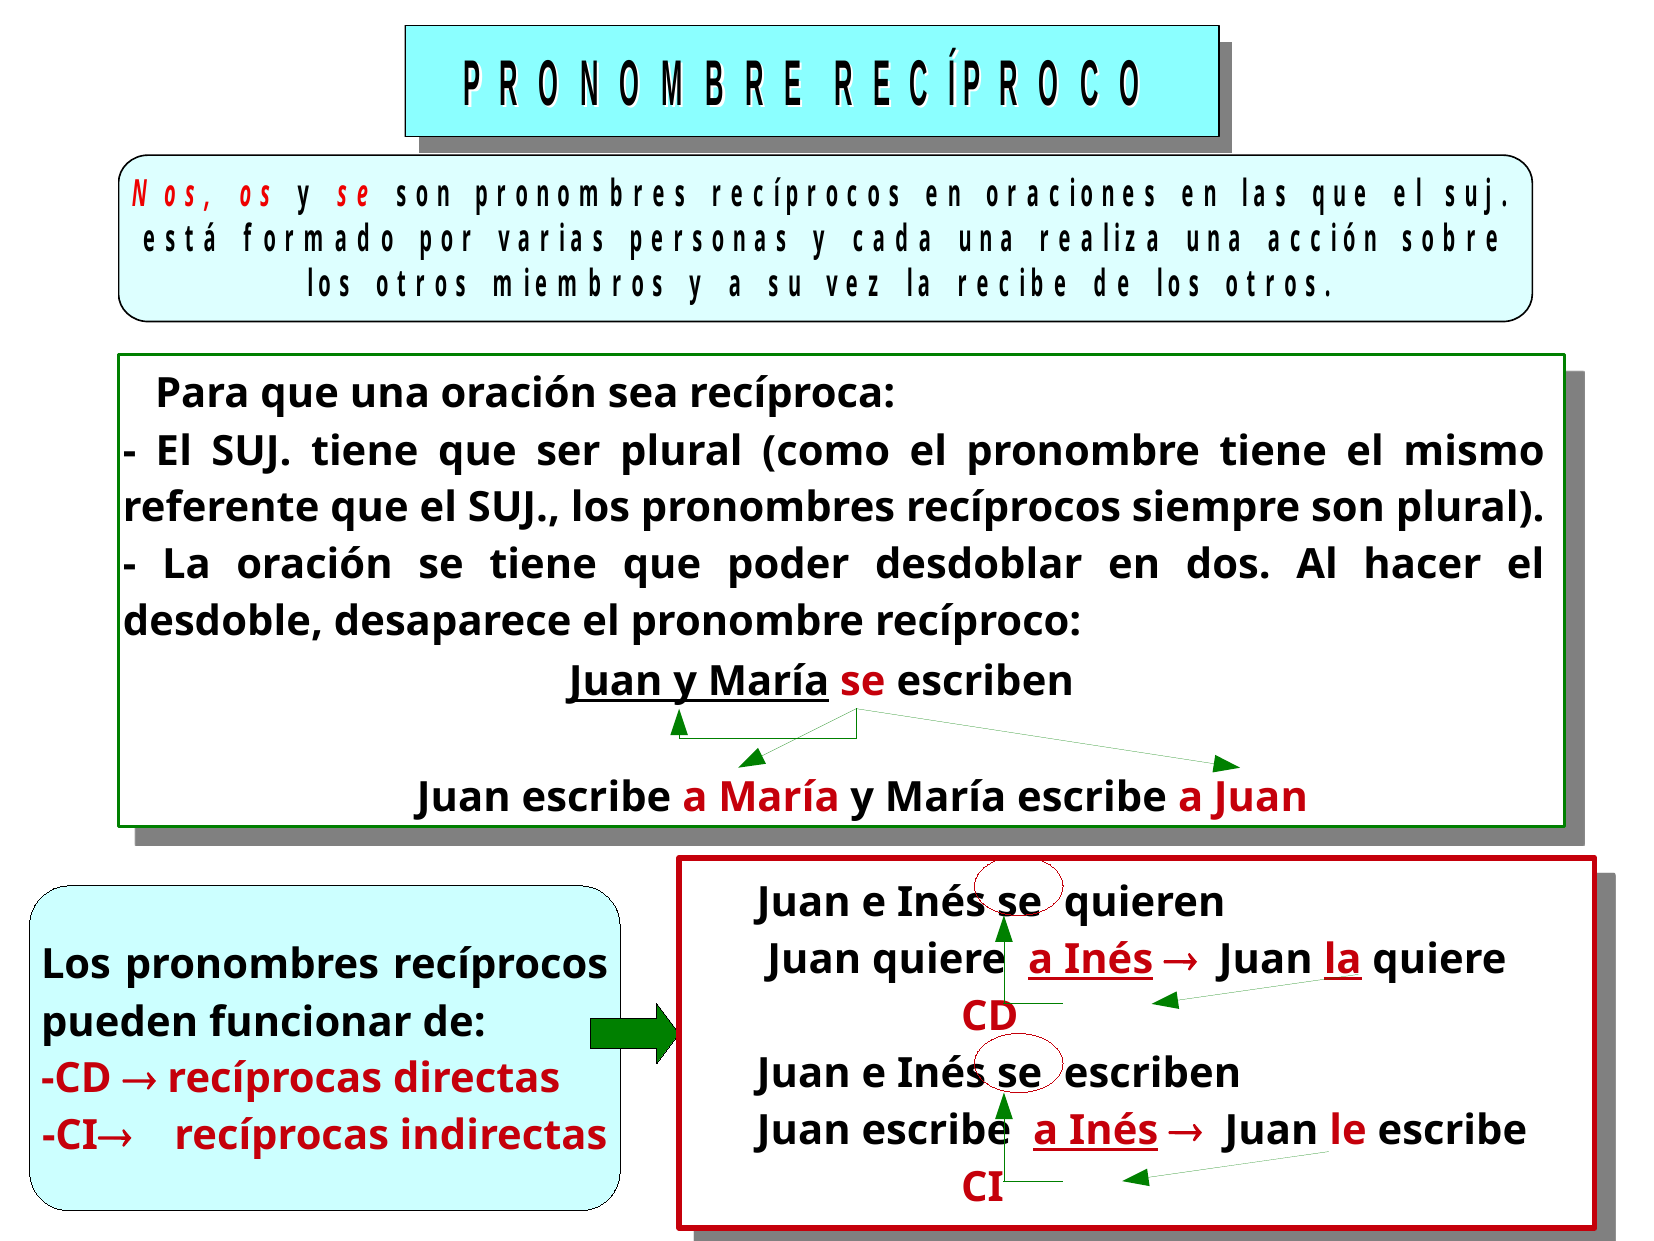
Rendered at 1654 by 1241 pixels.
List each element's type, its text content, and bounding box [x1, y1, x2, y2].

text_box Juan e Inés se quieren Juan quiere a Inés  Juan la quiere CD Juan e Inés se escriben Juan escribe a Inés  Juan le escribe CI [679, 857, 1595, 1228]
text_box [590, 1003, 676, 1064]
text_box Los pronombres recíprocos pueden funcionar de: -CD  recíprocas directas -CI recíprocas indirectas [29, 885, 621, 1211]
text_box Juan escribe a María y María escribe a Juan [386, 759, 1339, 833]
text_box Para que una oración sea recíproca: - El SUJ. tiene que ser plural (como el pronombre tiene el mismo referente que el SUJ., los pronombres recíprocos siempre son plural). - La oración se tiene que poder desdoblar en dos. Al hacer el desdoble, desaparece el pronombre recíproco: [118, 354, 1565, 827]
text_box Juan y María se escriben [324, 643, 1329, 775]
picture [118, 24, 1536, 325]
